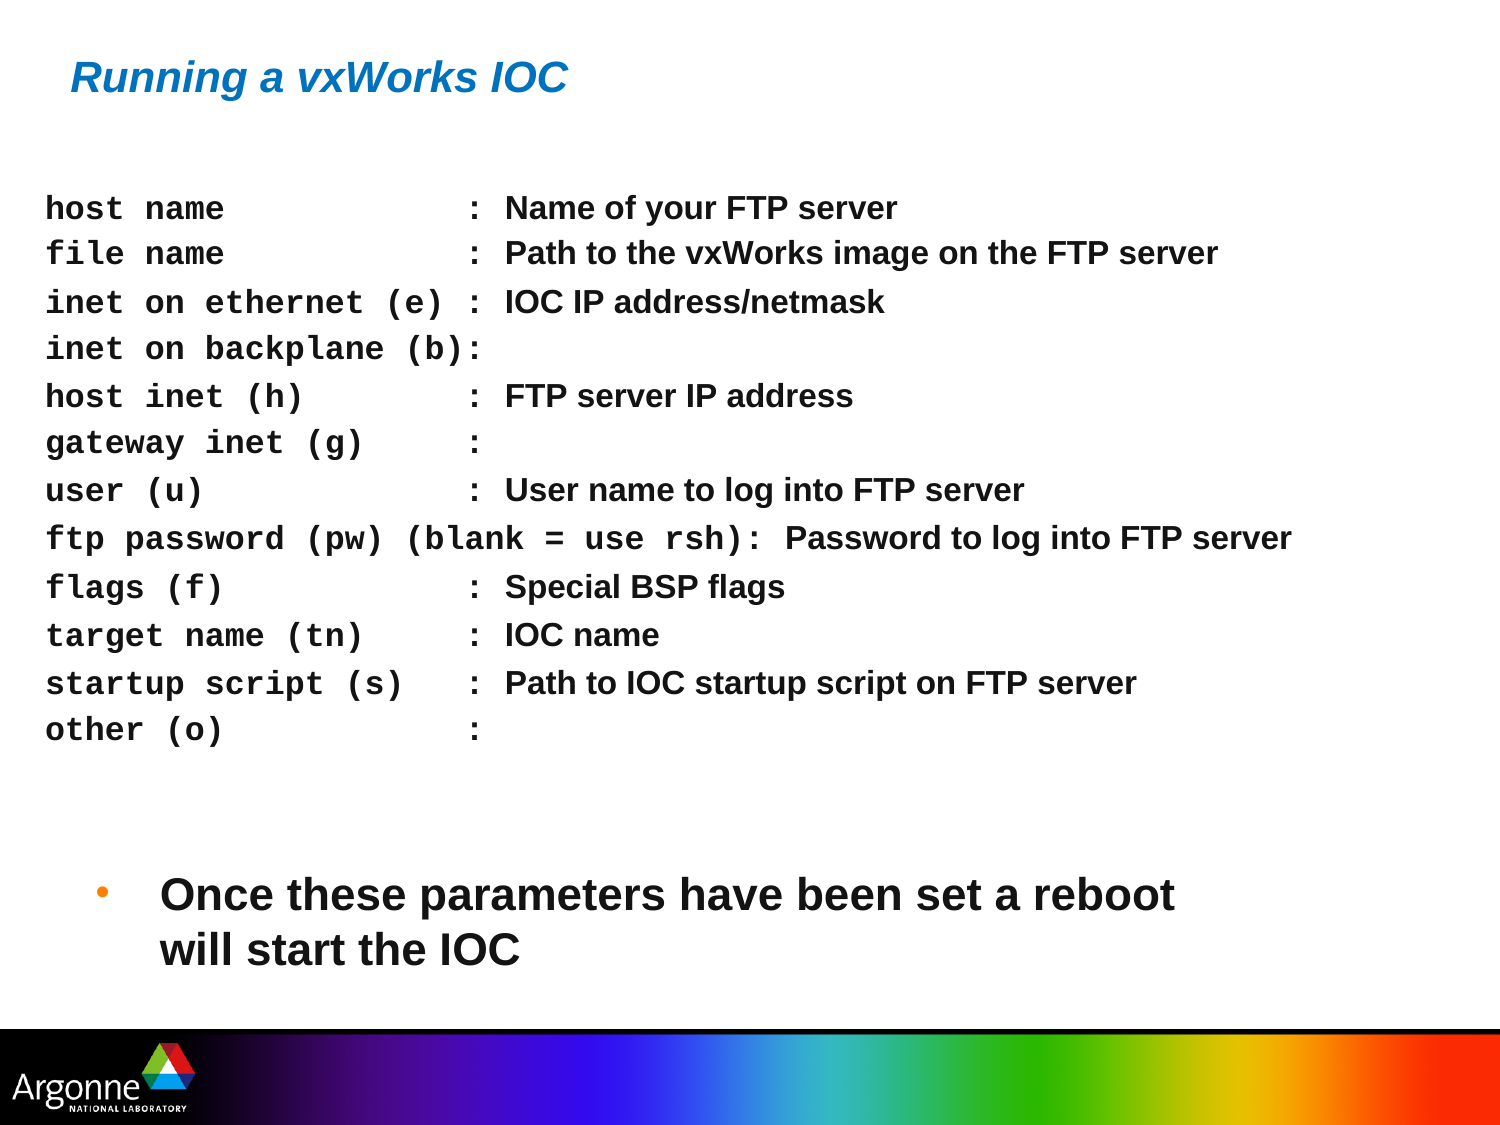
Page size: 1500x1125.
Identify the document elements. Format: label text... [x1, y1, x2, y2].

text_box Once these parameters have been set a reboot will start the IOC [79, 857, 1209, 983]
picture [0, 1029, 1500, 1125]
list host name : Name of your FTP server file name : Path to the vxWorks image on the FTP server inet on ethernet (e) : IOC IP address/netmask inet on backplane (b): host inet (h) : FTP server IP address gateway inet (g) : user (u) : User name to log into FTP server ftp password (pw) (blank = use rsh): Password to log into FTP server flags (f) : Special BSP flags target name (tn) : IOC name startup script (s) : Path to IOC startup script on FTP server other (o) : [30, 183, 1447, 766]
title Running a vxWorks IOC [55, 57, 1361, 113]
